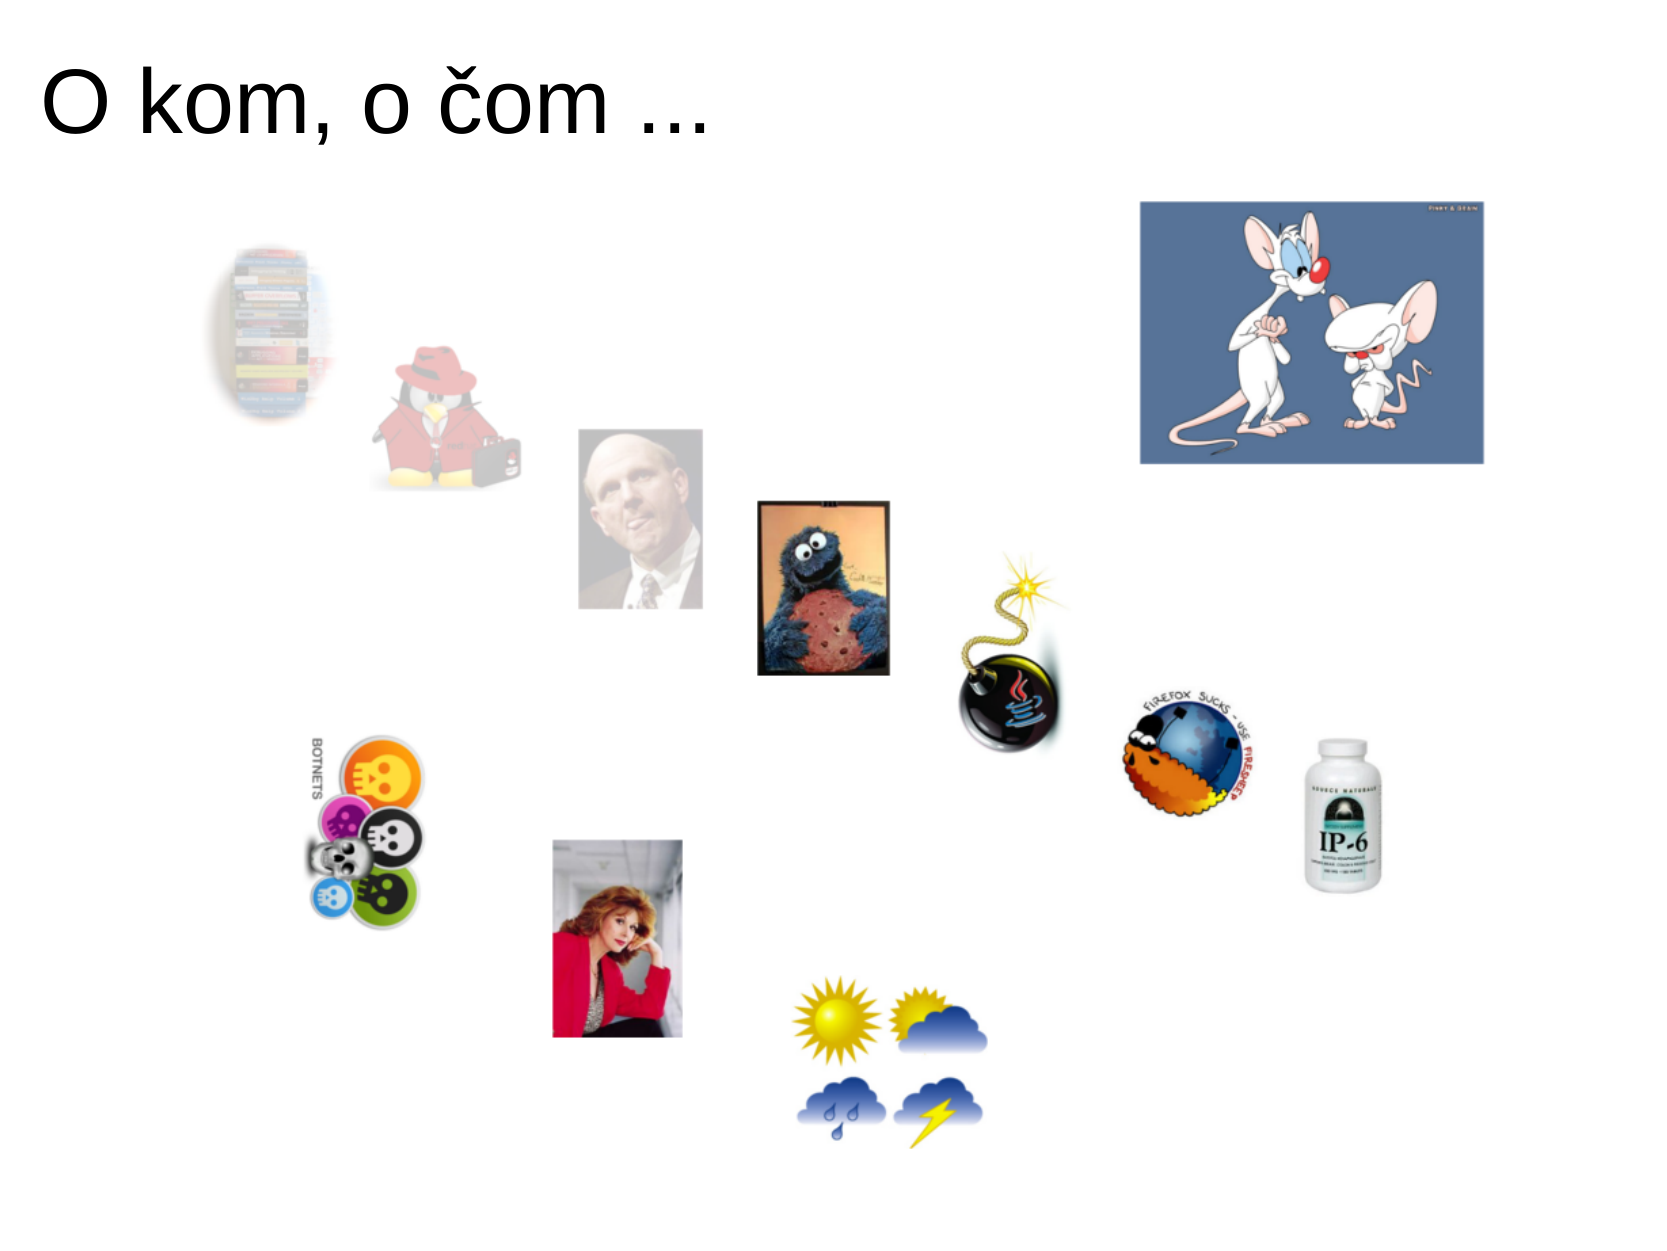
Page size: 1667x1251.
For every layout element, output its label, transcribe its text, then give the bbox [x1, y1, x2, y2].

picture [147, 177, 1536, 1218]
title O kom, o čom ... [40, 50, 1627, 201]
